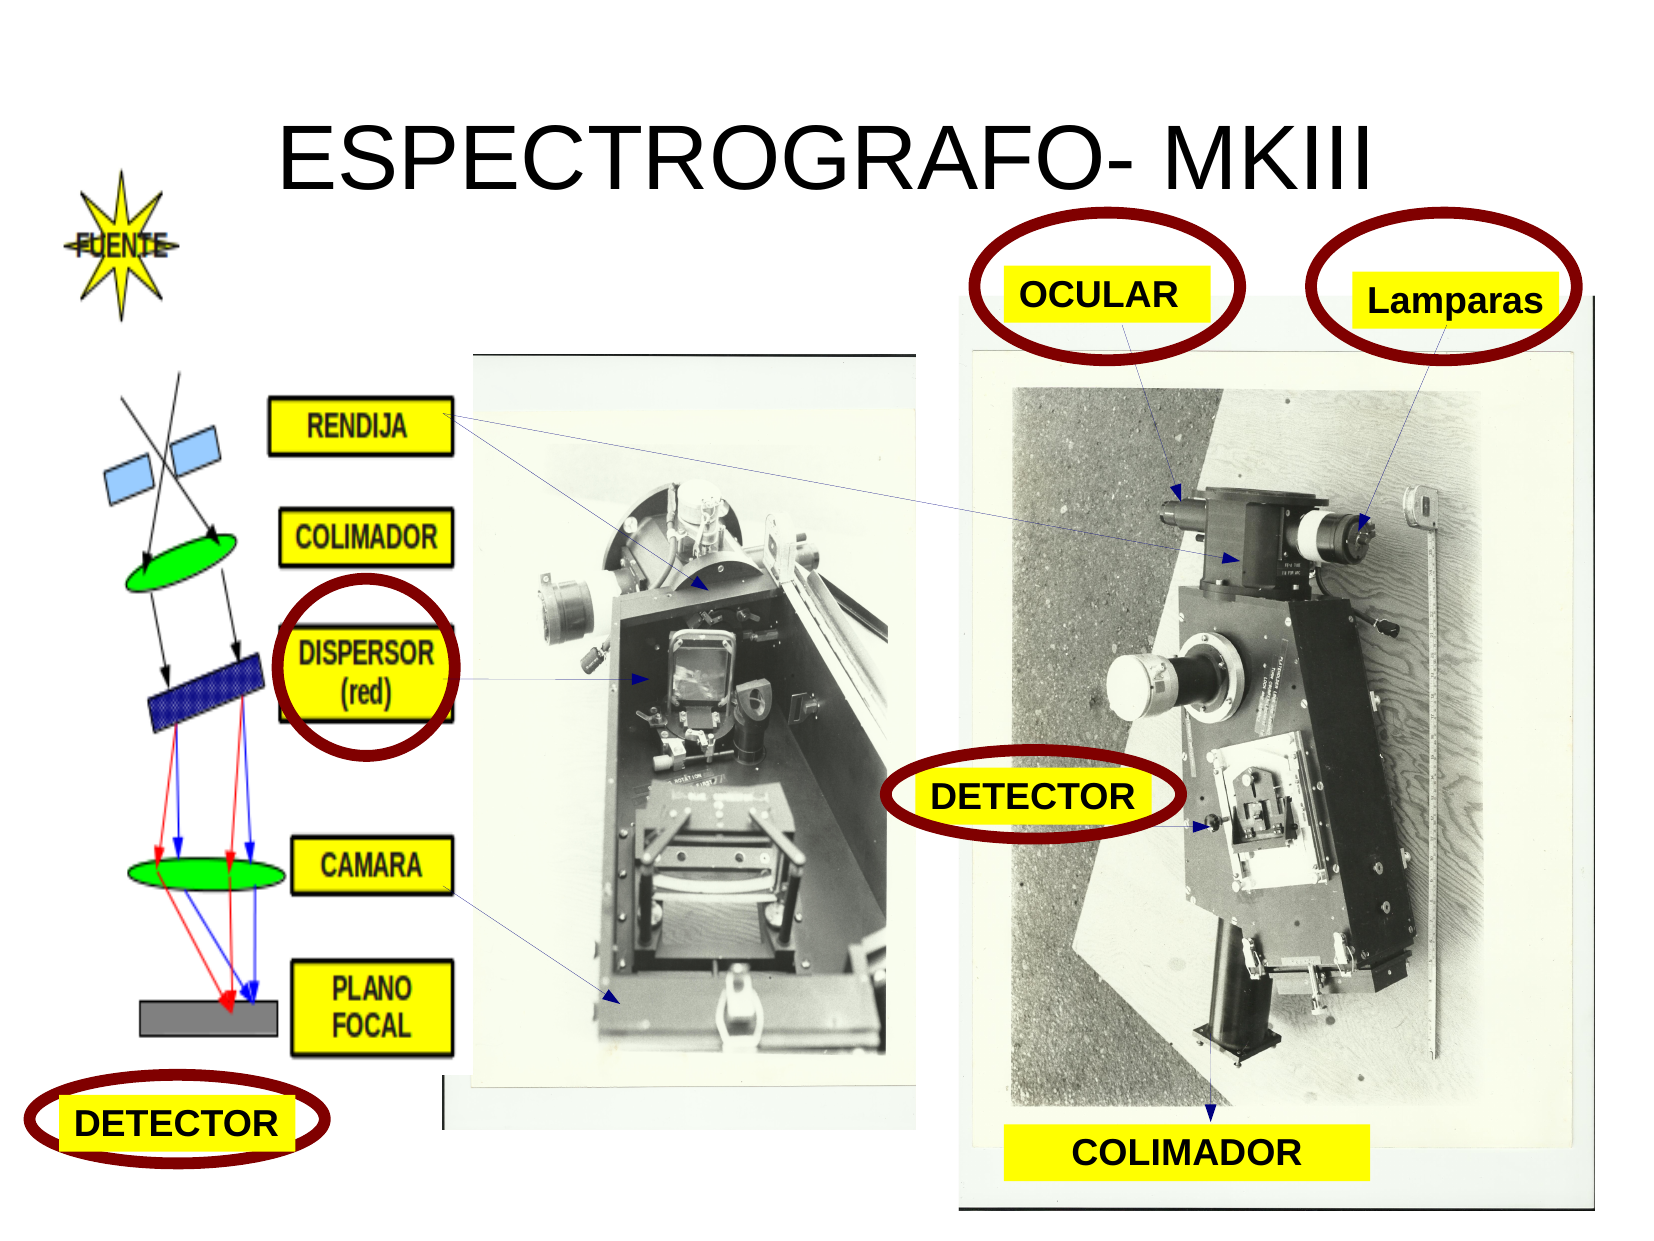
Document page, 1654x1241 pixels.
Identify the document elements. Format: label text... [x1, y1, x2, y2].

title ESPECTROGRAFO- MKIII [82, 49, 1571, 257]
picture [958, 295, 1595, 1211]
picture [958, 825, 1110, 832]
text_box DETECTOR [915, 767, 1152, 825]
picture [1319, 295, 1444, 354]
text_box OCULAR [1003, 265, 1211, 323]
picture [982, 295, 1232, 354]
text_box DETECTOR [59, 1094, 296, 1152]
picture [892, 775, 915, 813]
picture [1152, 775, 1175, 813]
picture [59, 147, 916, 1130]
picture [1560, 295, 1569, 312]
text_box COLIMADOR [1003, 1124, 1371, 1182]
text_box Lamparas [1352, 271, 1560, 329]
picture [958, 756, 1126, 767]
picture [1435, 329, 1540, 354]
